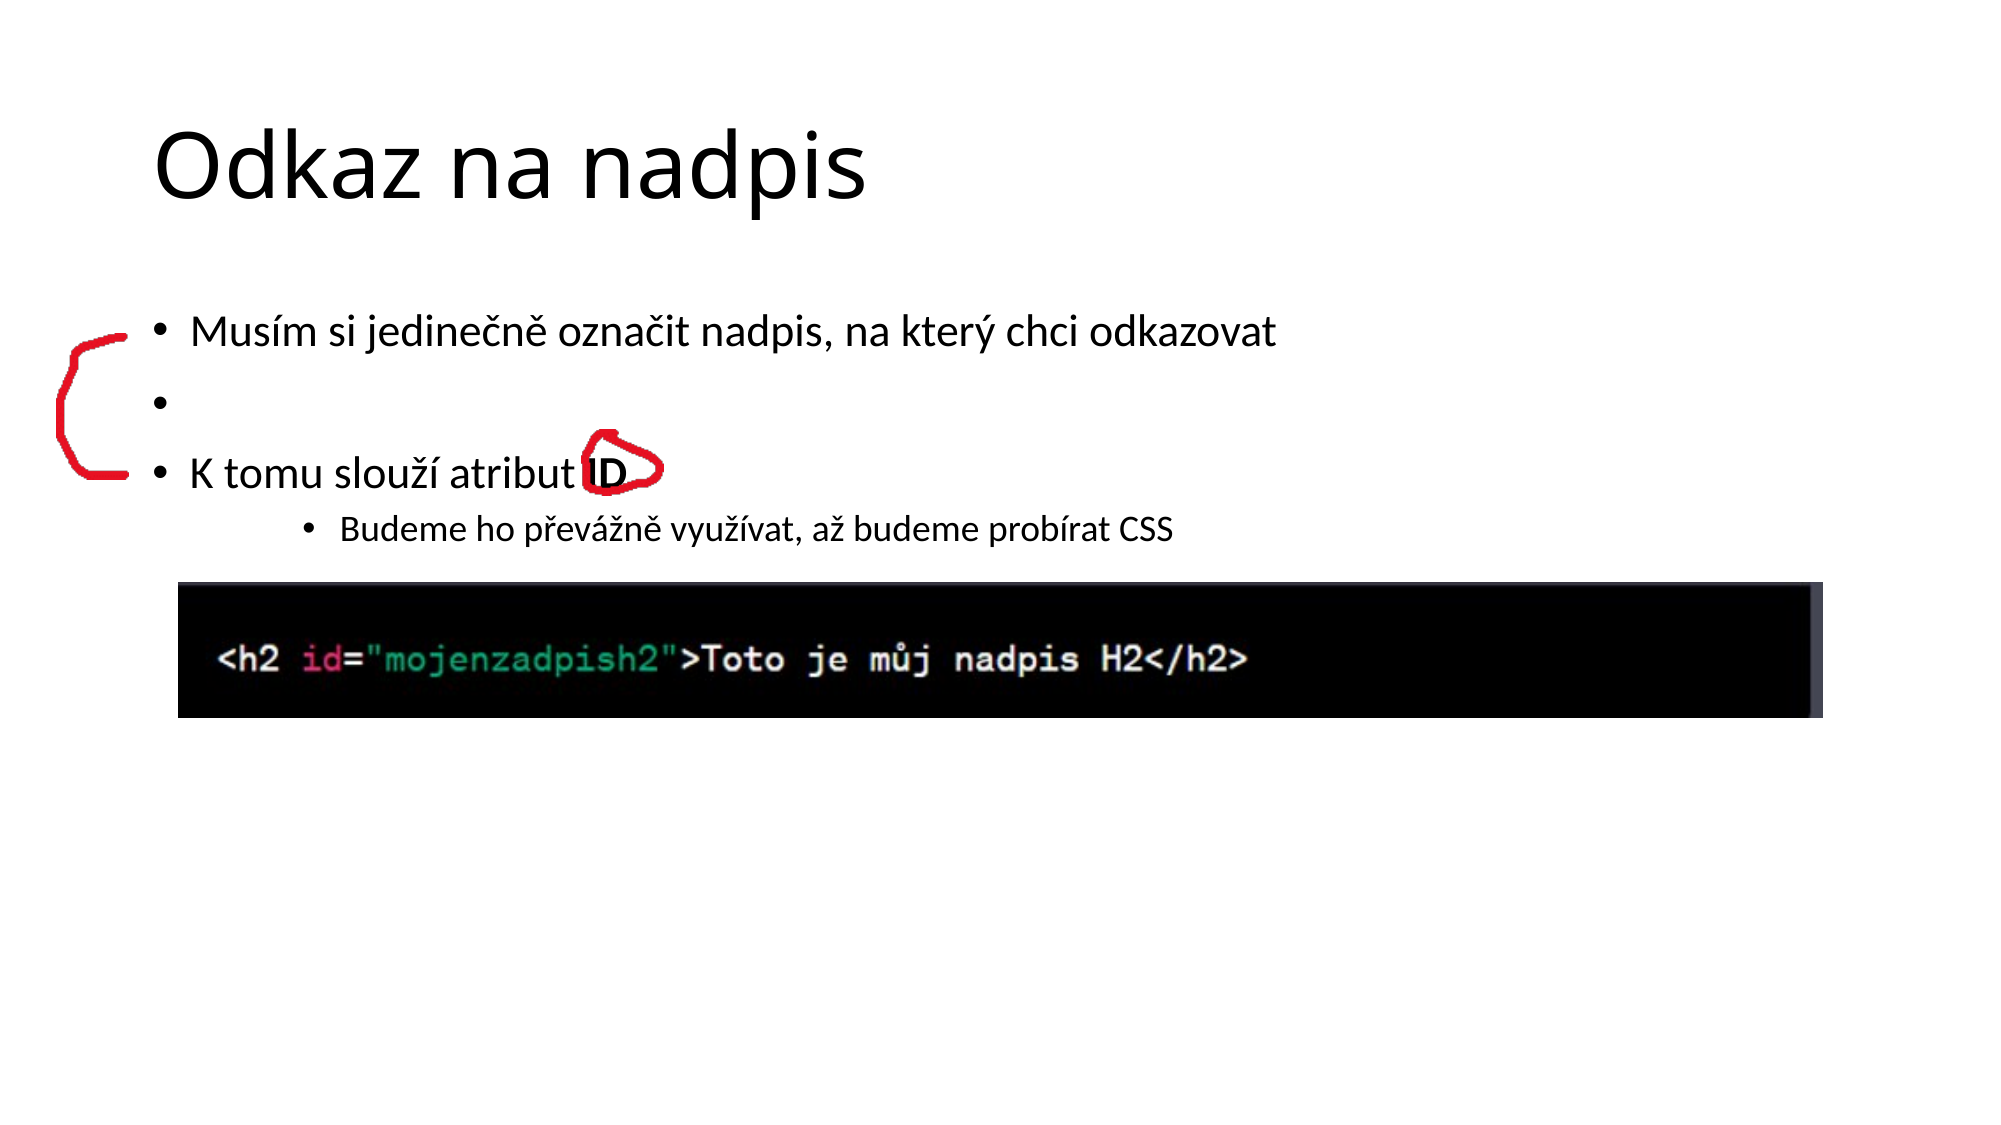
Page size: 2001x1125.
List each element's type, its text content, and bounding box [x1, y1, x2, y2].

picture [56, 333, 129, 480]
list Musím si jedinečně označit nadpis, na který chci odkazovat K tomu slouží atribut ID Budeme ho převážně využívat, až budeme probírat CSS [137, 299, 1863, 1014]
title Odkaz na nadpis [137, 59, 1863, 278]
picture [178, 582, 1823, 719]
picture [581, 429, 664, 496]
